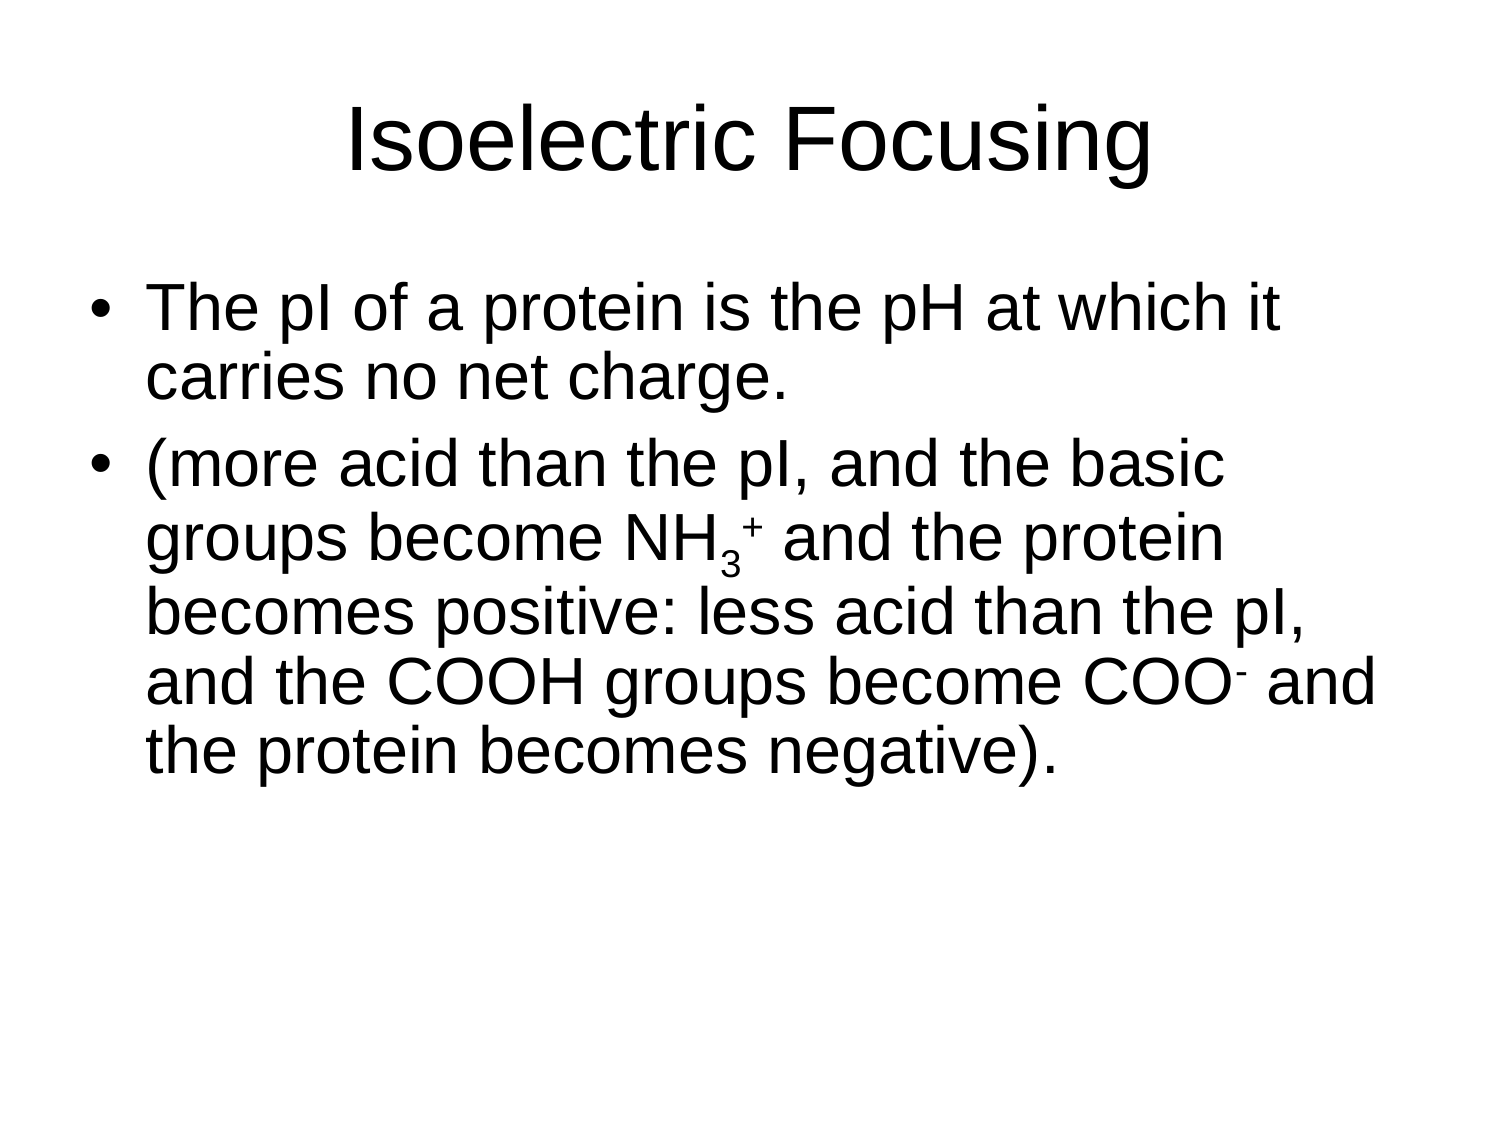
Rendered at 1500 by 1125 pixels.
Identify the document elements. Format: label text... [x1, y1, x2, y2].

list The pI of a protein is the pH at which it carries no net charge. (more acid than the pI, and the basic groups become NH3+ and the protein becomes positive: less acid than the pI, and the COOH groups become COO- and the protein becomes negative). [75, 262, 1426, 1006]
title Isoelectric Focusing [75, 45, 1426, 233]
